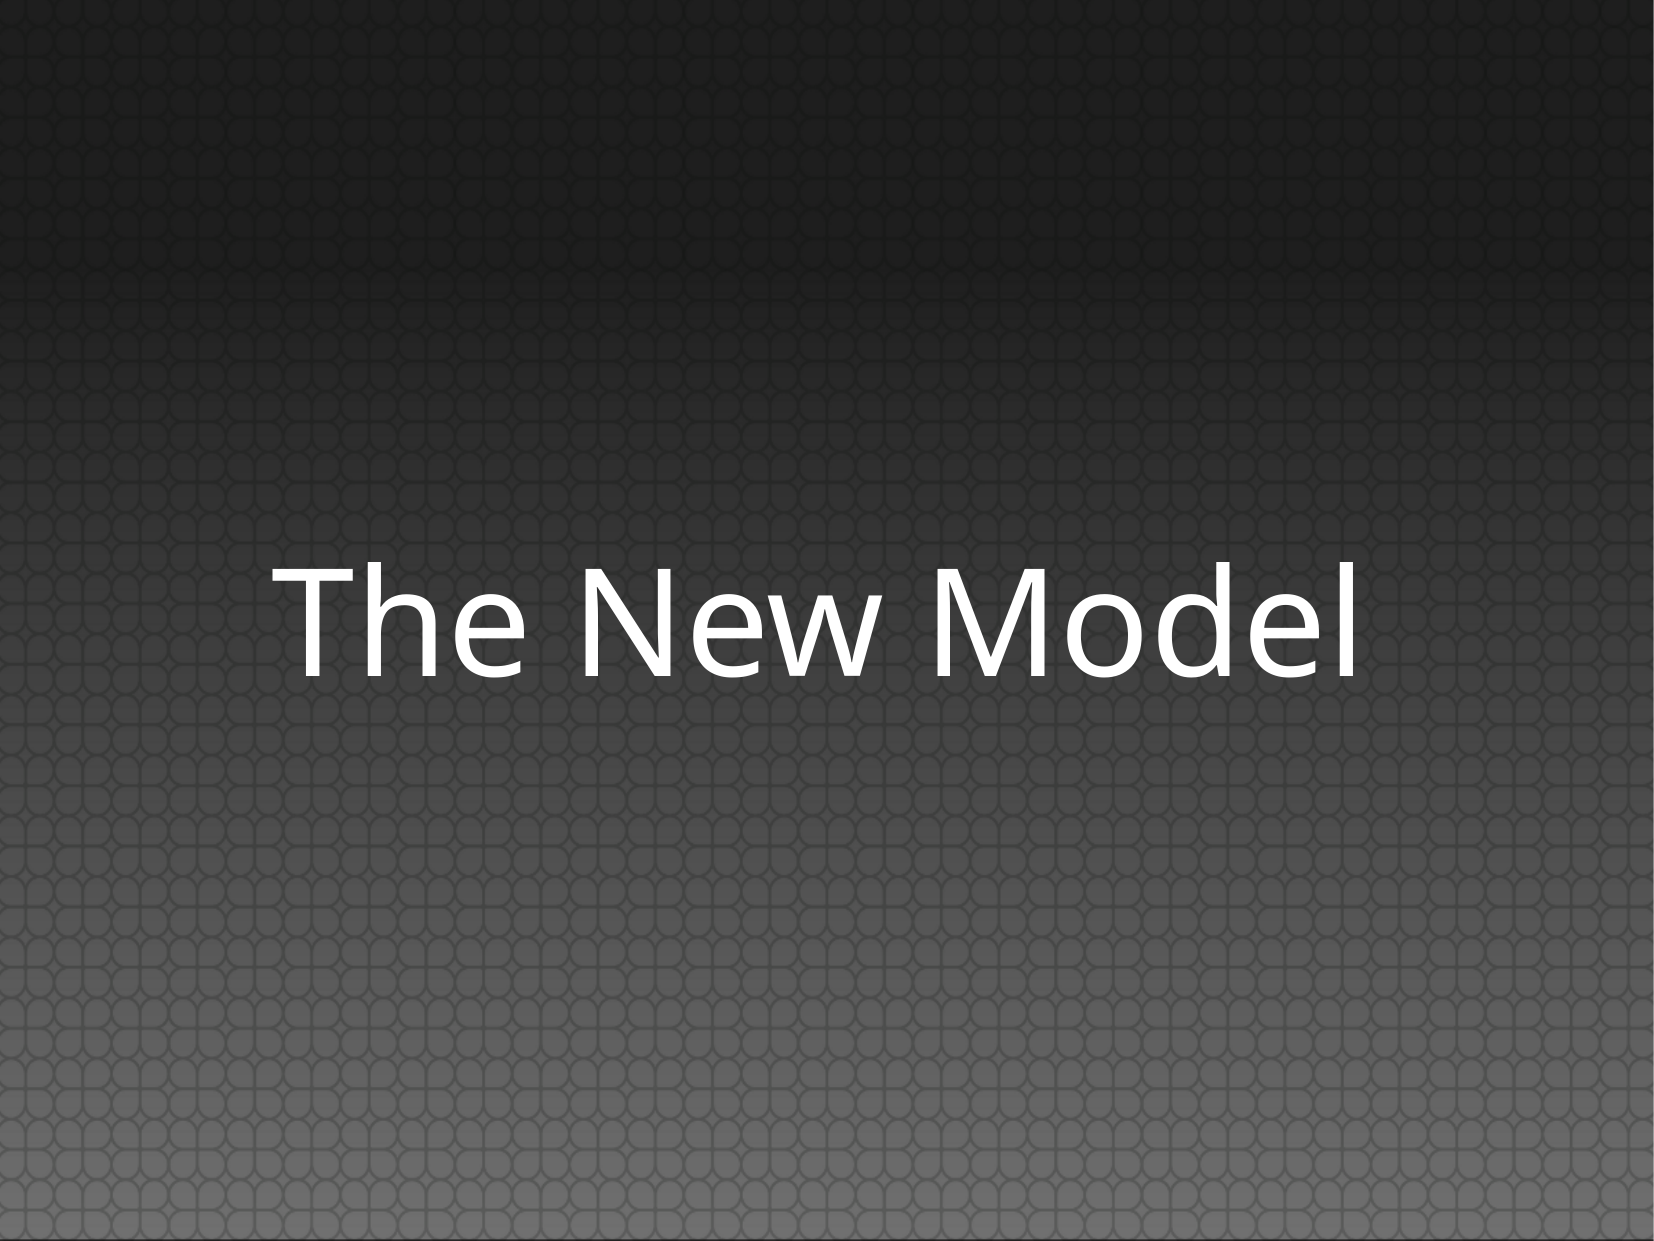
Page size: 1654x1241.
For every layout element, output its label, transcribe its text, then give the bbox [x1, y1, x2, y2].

title The New Model [75, 525, 1564, 713]
picture [0, 0, 1654, 1241]
